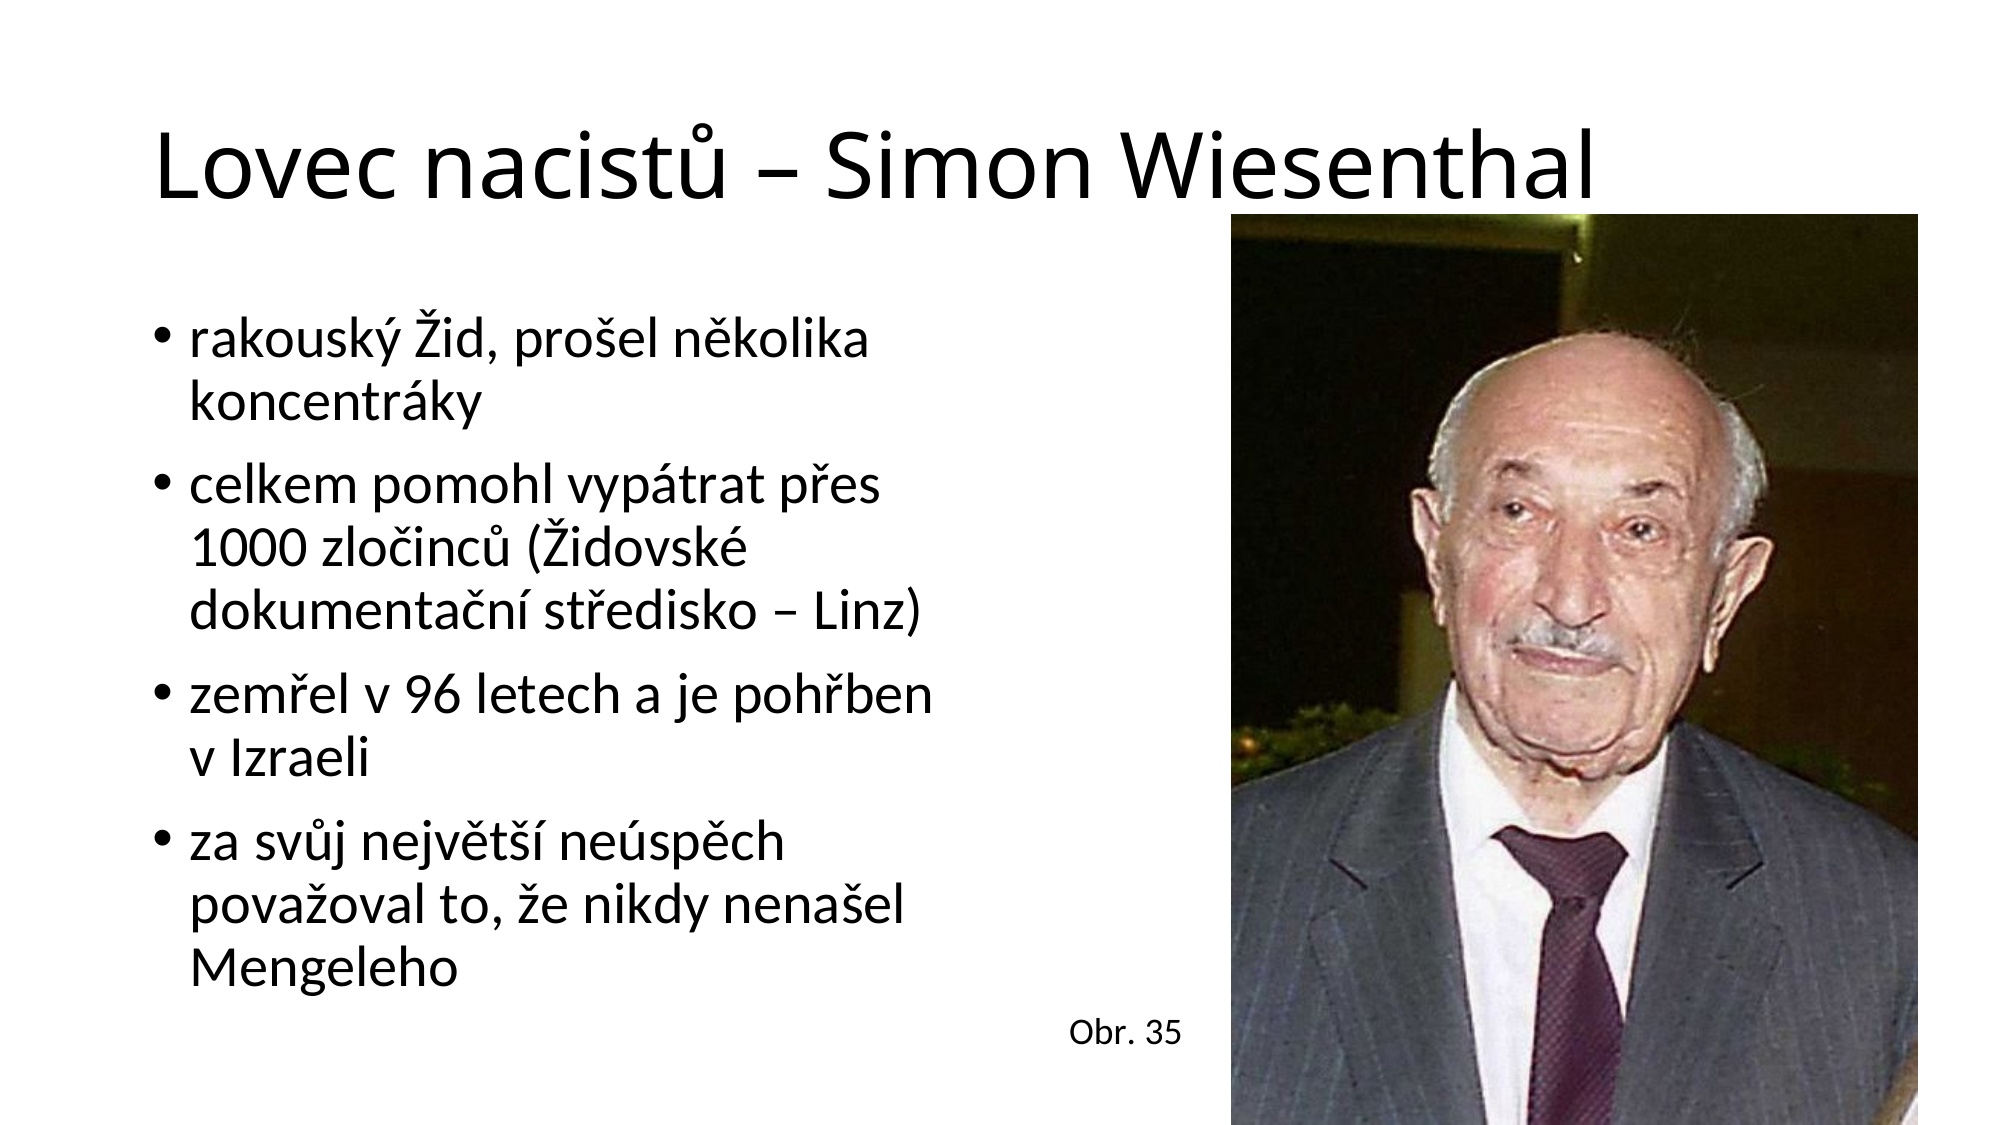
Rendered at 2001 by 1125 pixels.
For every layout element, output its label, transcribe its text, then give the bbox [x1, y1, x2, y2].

list rakouský Žid, prošel několika koncentráky celkem pomohl vypátrat přes 1000 zločinců (Židovské dokumentační středisko – Linz) zemřel v 96 letech a je pohřben v Izraeli za svůj největší neúspěch považoval to, že nikdy nenašel Mengeleho [137, 299, 988, 1092]
text_box [1231, 214, 1918, 1125]
text_box Obr. 35 [1054, 999, 1207, 1061]
title Lovec nacistů – Simon Wiesenthal [137, 59, 1863, 278]
